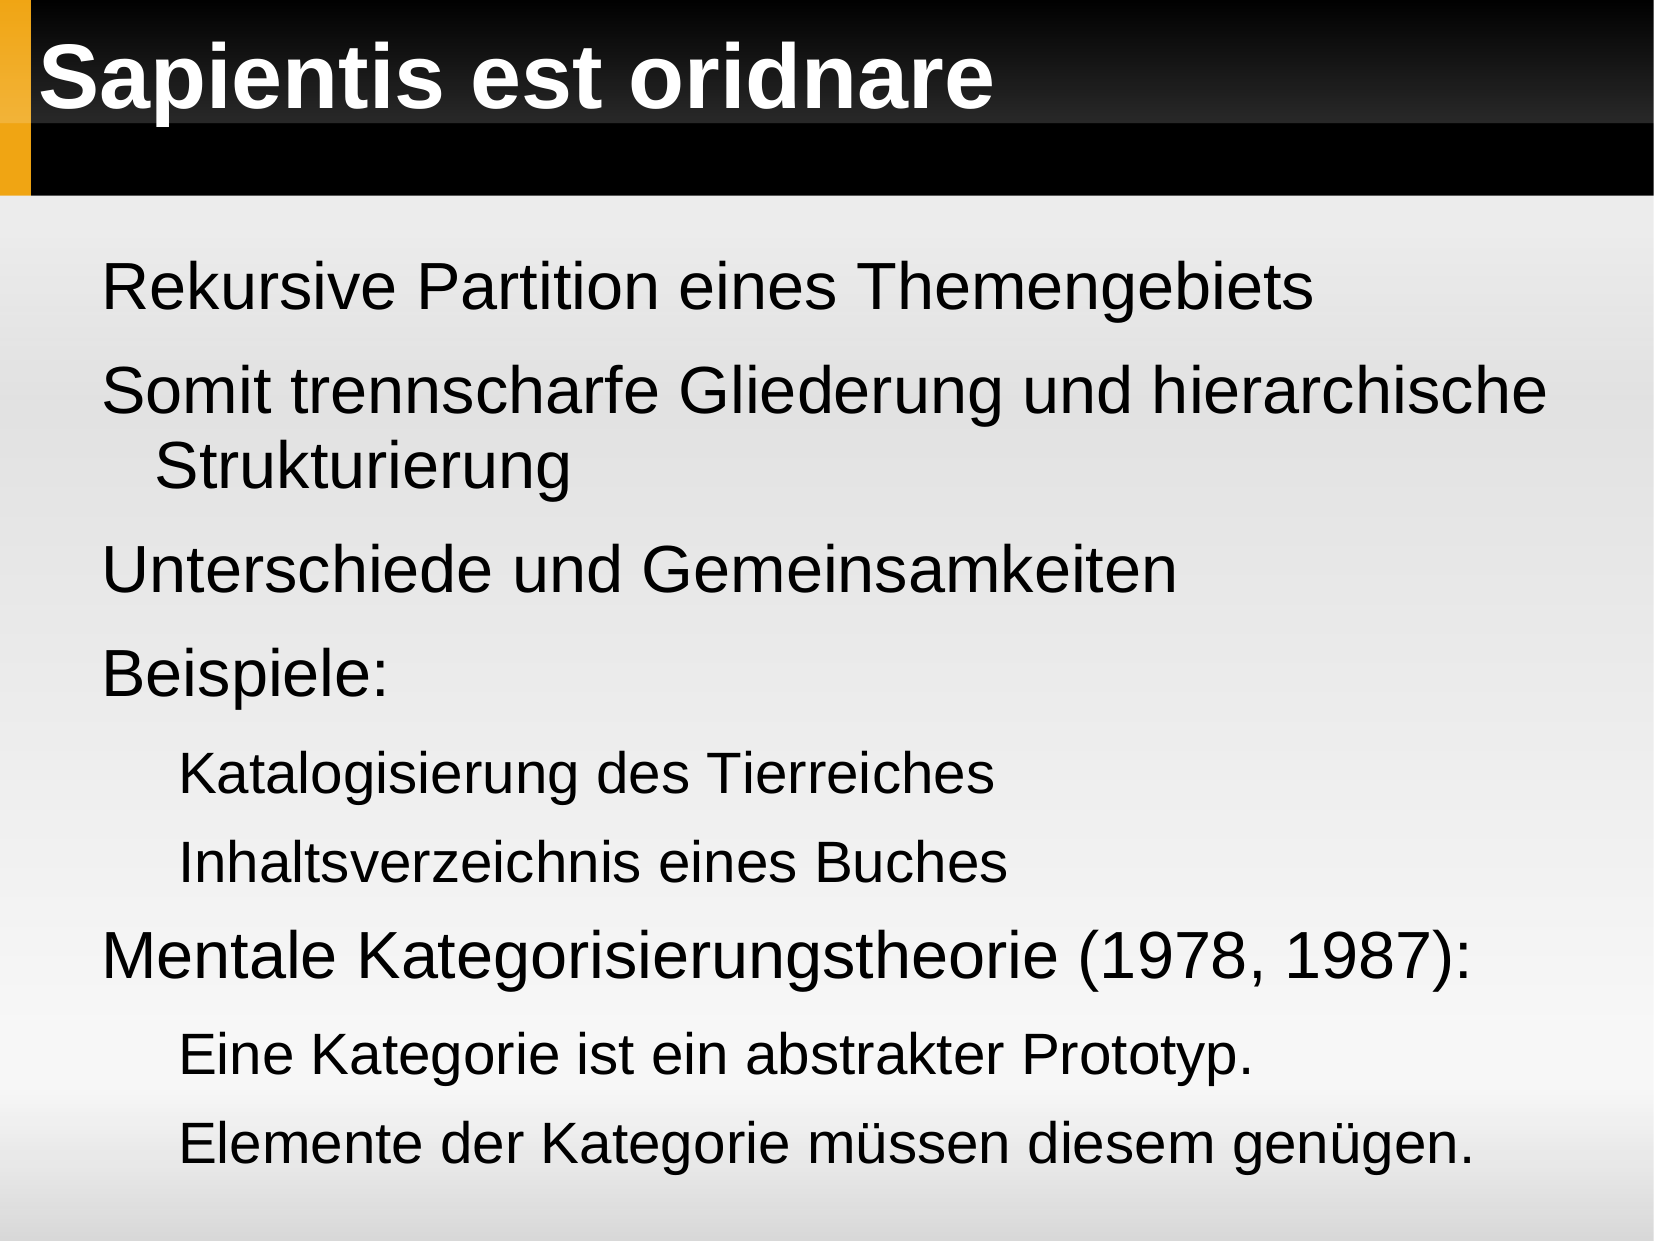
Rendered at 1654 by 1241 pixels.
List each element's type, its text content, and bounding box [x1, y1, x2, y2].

title Sapientis est oridnare [38, 0, 1527, 181]
picture [0, 0, 1654, 1241]
list Rekursive Partition eines Themengebiets Somit trennscharfe Gliederung und hierarchische Strukturierung Unterschiede und Gemeinsamkeiten Beispiele: Katalogisierung des Tierreiches Inhaltsverzeichnis eines Buches Mentale Kategorisierungstheorie (1978, 1987): Eine Kategorie ist ein abstrakter Prototyp. Elemente der Kategorie müssen diesem genügen. [83, 248, 1572, 1177]
